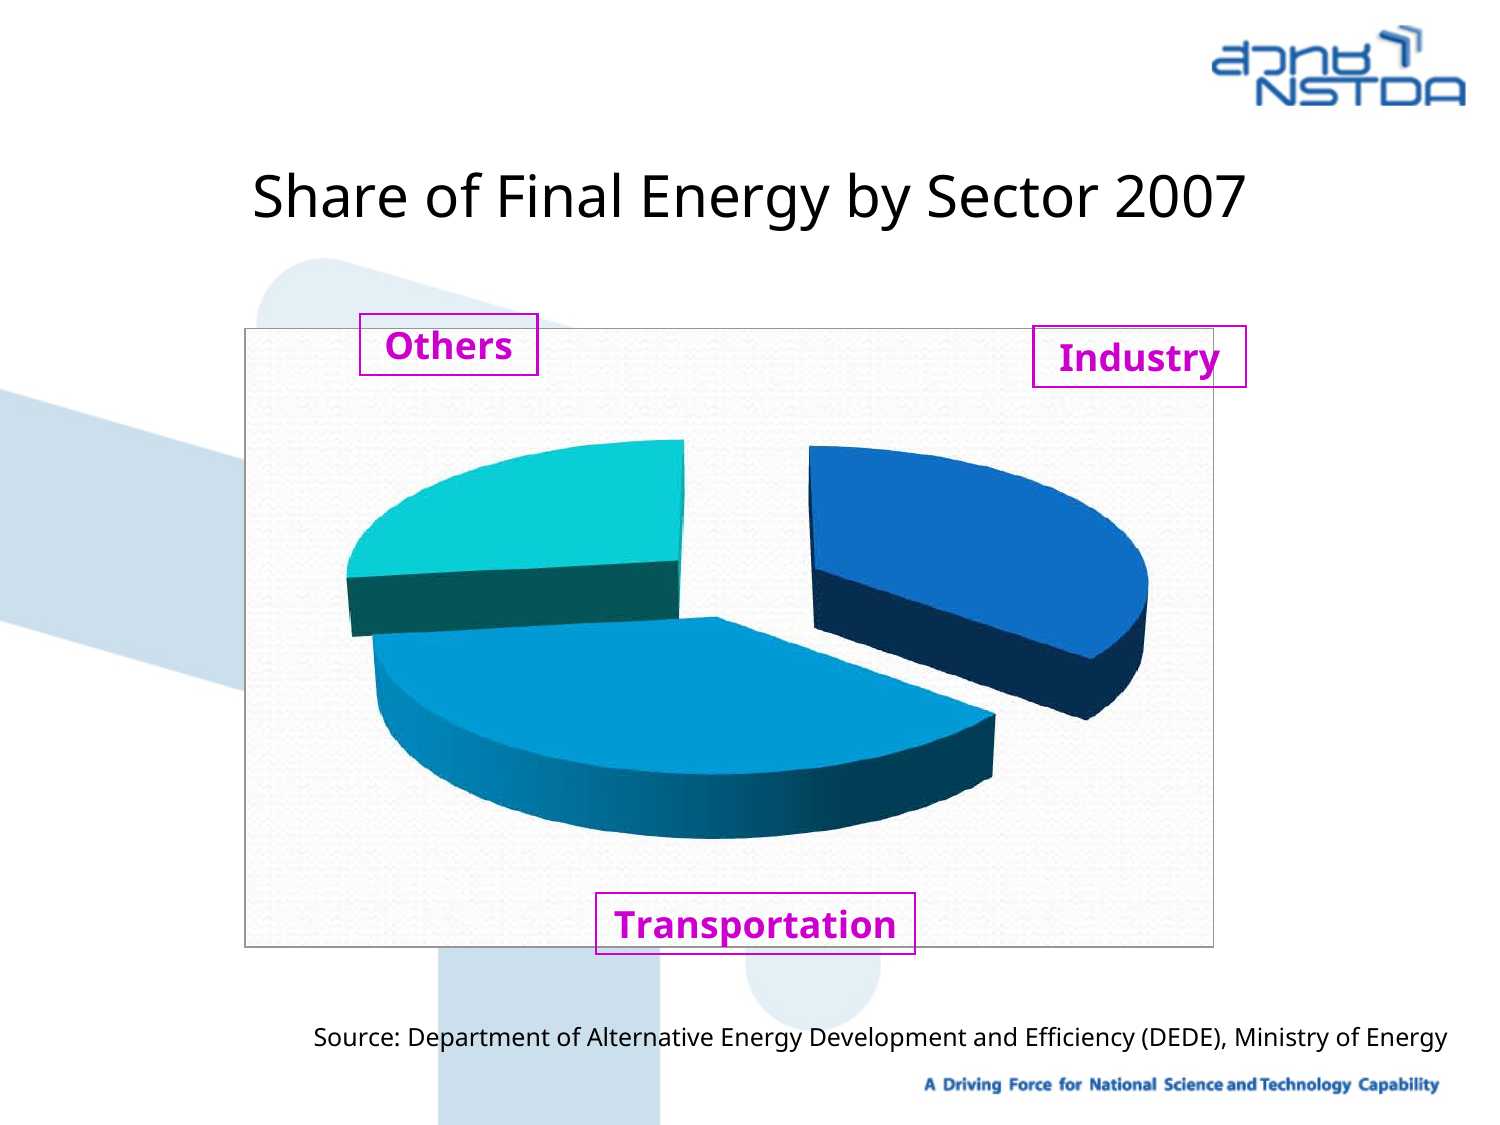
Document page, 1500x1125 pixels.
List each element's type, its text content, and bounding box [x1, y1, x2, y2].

picture [0, 0, 1500, 1125]
title Share of Final Energy by Sector 2007 [112, 99, 1388, 288]
text_box Industry [1033, 326, 1247, 387]
text_box Source: Department of Alternative Energy Development and Efficiency (DEDE), Ministry of Energy [159, 1013, 1465, 1059]
text_box Transportation [596, 893, 916, 954]
text_box Others [360, 314, 538, 375]
